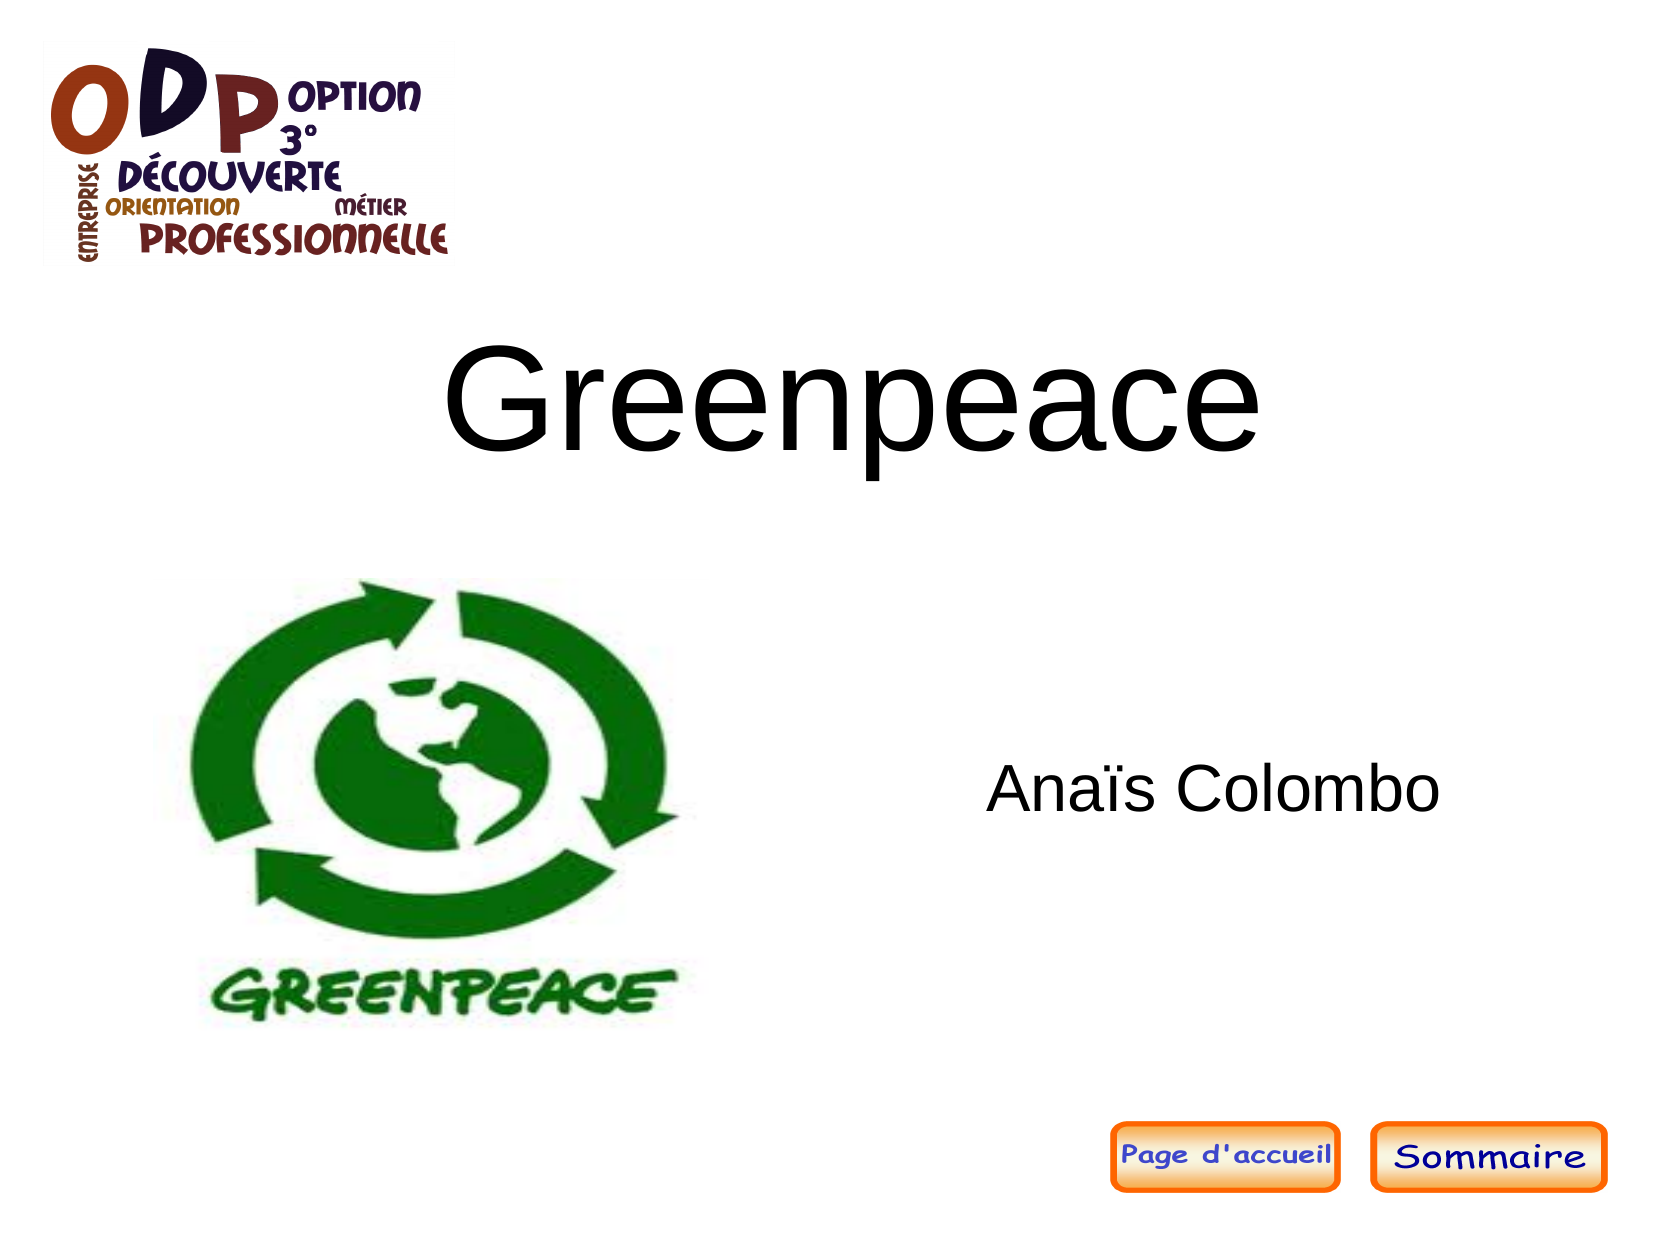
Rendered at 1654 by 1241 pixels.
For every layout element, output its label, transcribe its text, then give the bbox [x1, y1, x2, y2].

picture [43, 41, 455, 266]
picture [153, 578, 709, 1158]
picture [1110, 1121, 1341, 1193]
text_box Greenpeace [425, 307, 1300, 508]
picture [1370, 1121, 1608, 1193]
text_box Anaïs Colombo [814, 531, 1595, 1121]
